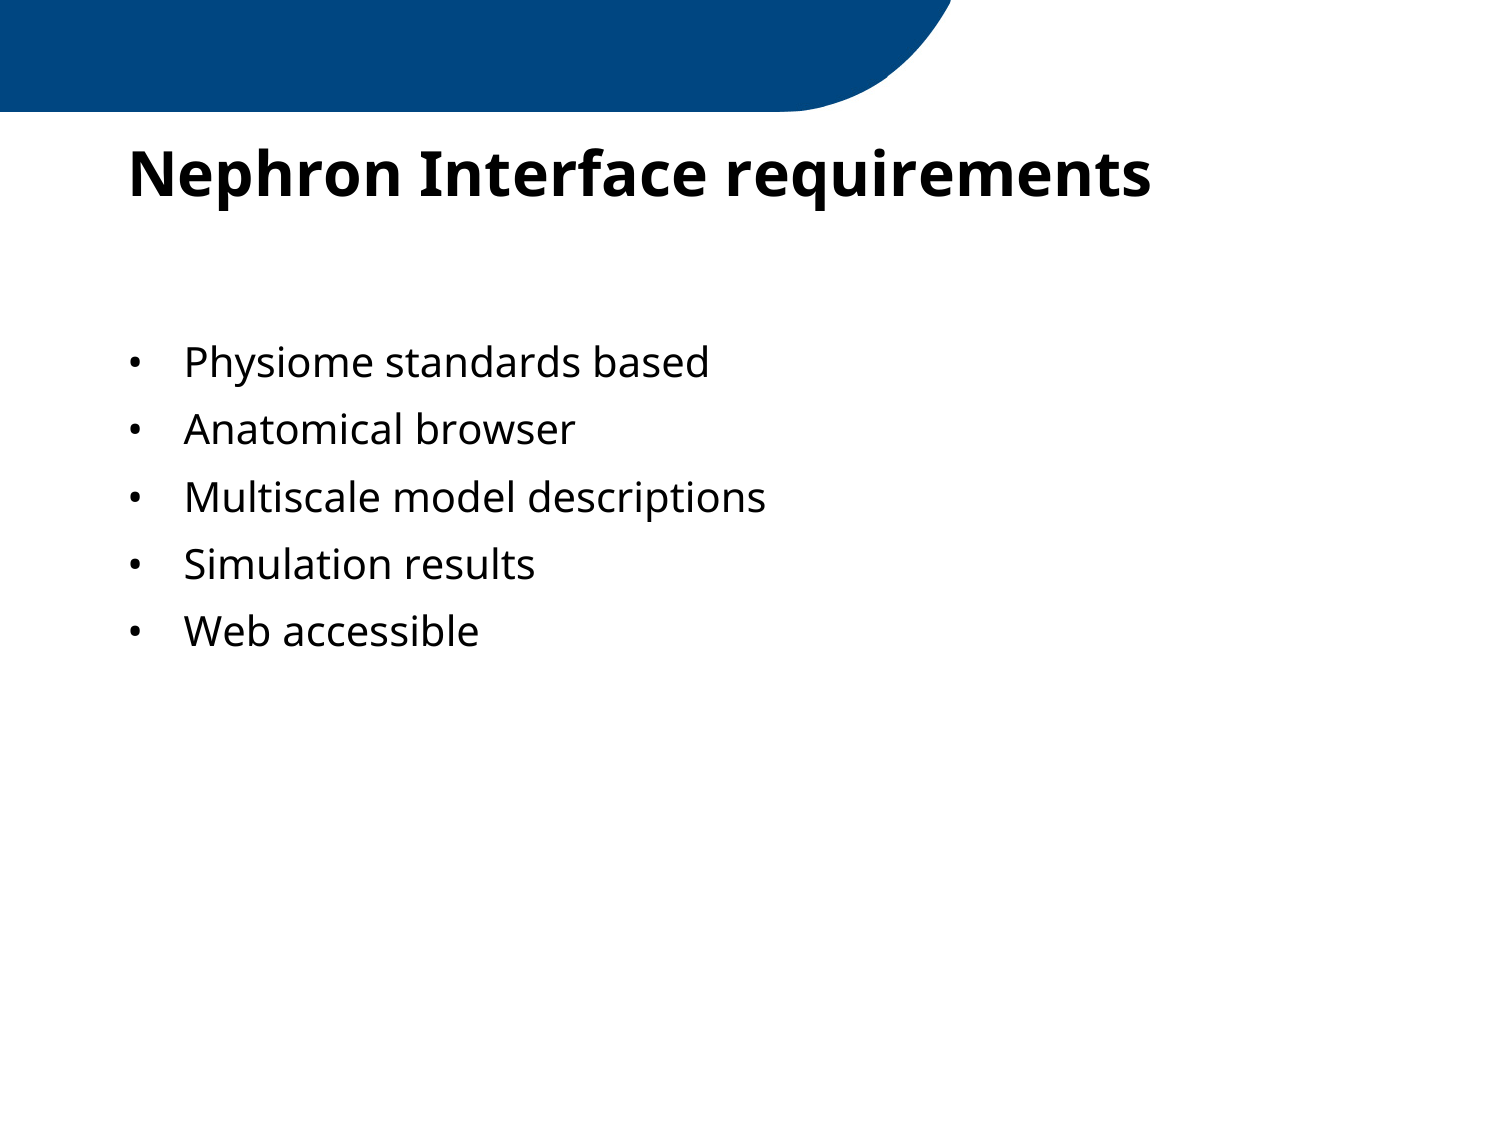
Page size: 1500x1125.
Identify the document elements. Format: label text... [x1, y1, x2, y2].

title Nephron Interface requirements [112, 115, 1388, 229]
picture [0, 0, 951, 112]
list Physiome standards based Anatomical browser Multiscale model descriptions Simulation results Web accessible [112, 324, 1388, 1068]
